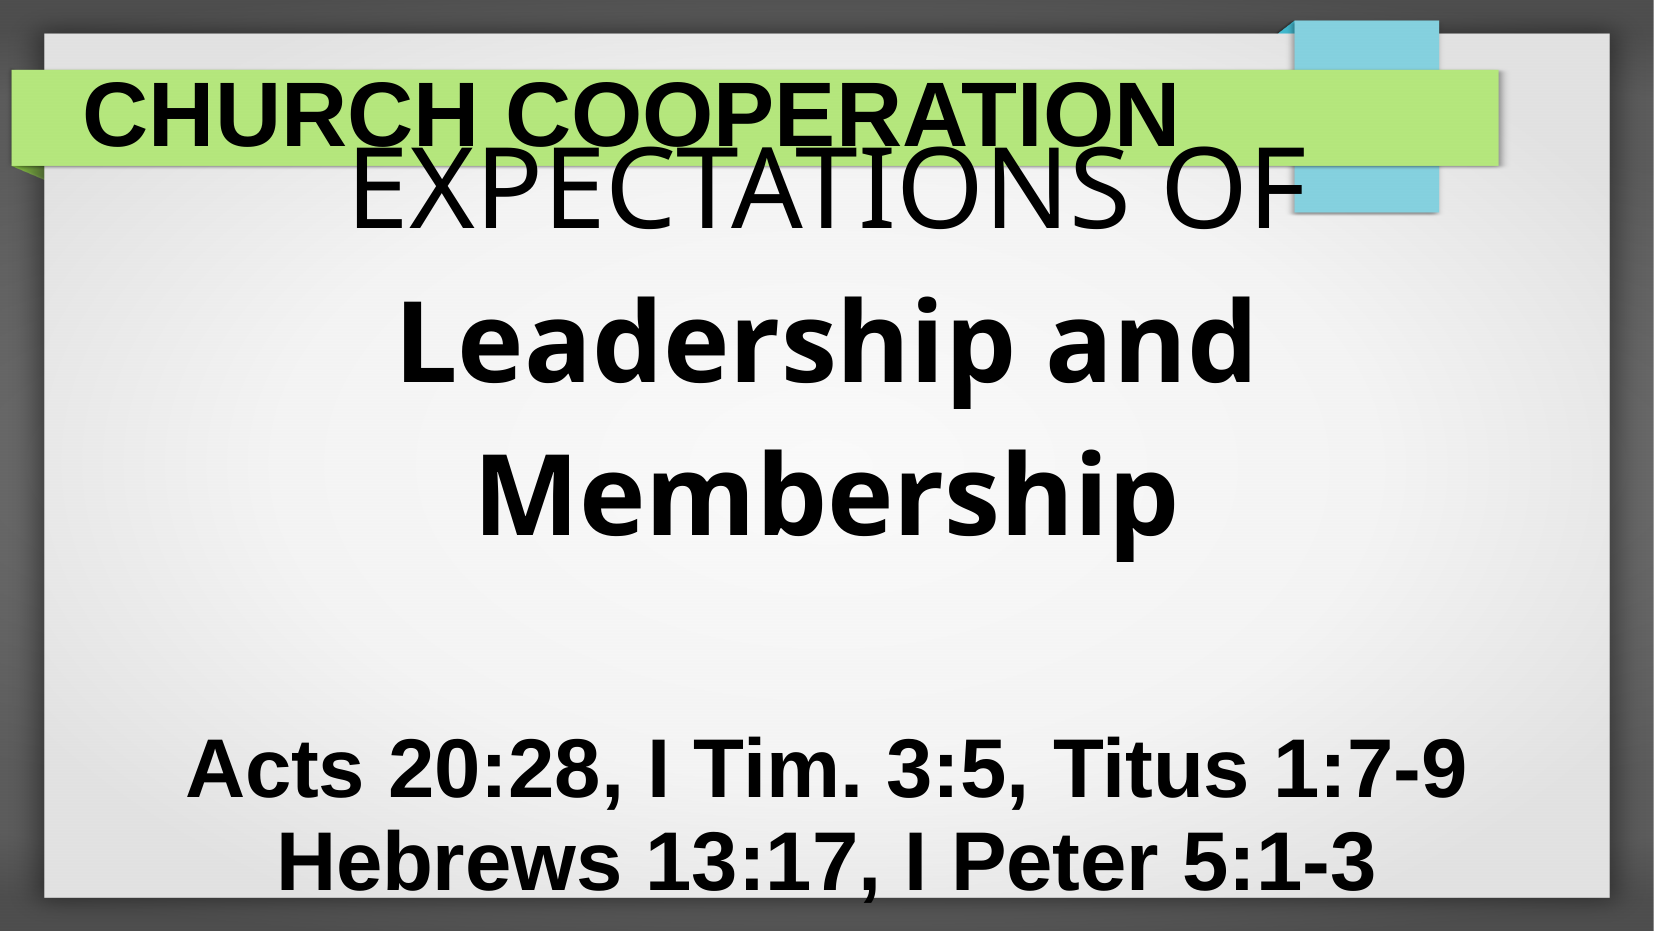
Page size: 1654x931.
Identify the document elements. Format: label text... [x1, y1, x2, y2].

title CHURCH COOPERATION [82, 63, 1264, 167]
picture [0, 0, 1654, 931]
title CHURCH COOPERATION [918, 155, 962, 167]
title CHURCH COOPERATION [1182, 155, 1226, 167]
subtitle EXPECTATIONS OF Leadership and Membership Acts 20:28, I Tim. 3:5, Titus 1:7-9 Hebrews 13:17, I Peter 5:1-3 [82, 212, 1571, 804]
